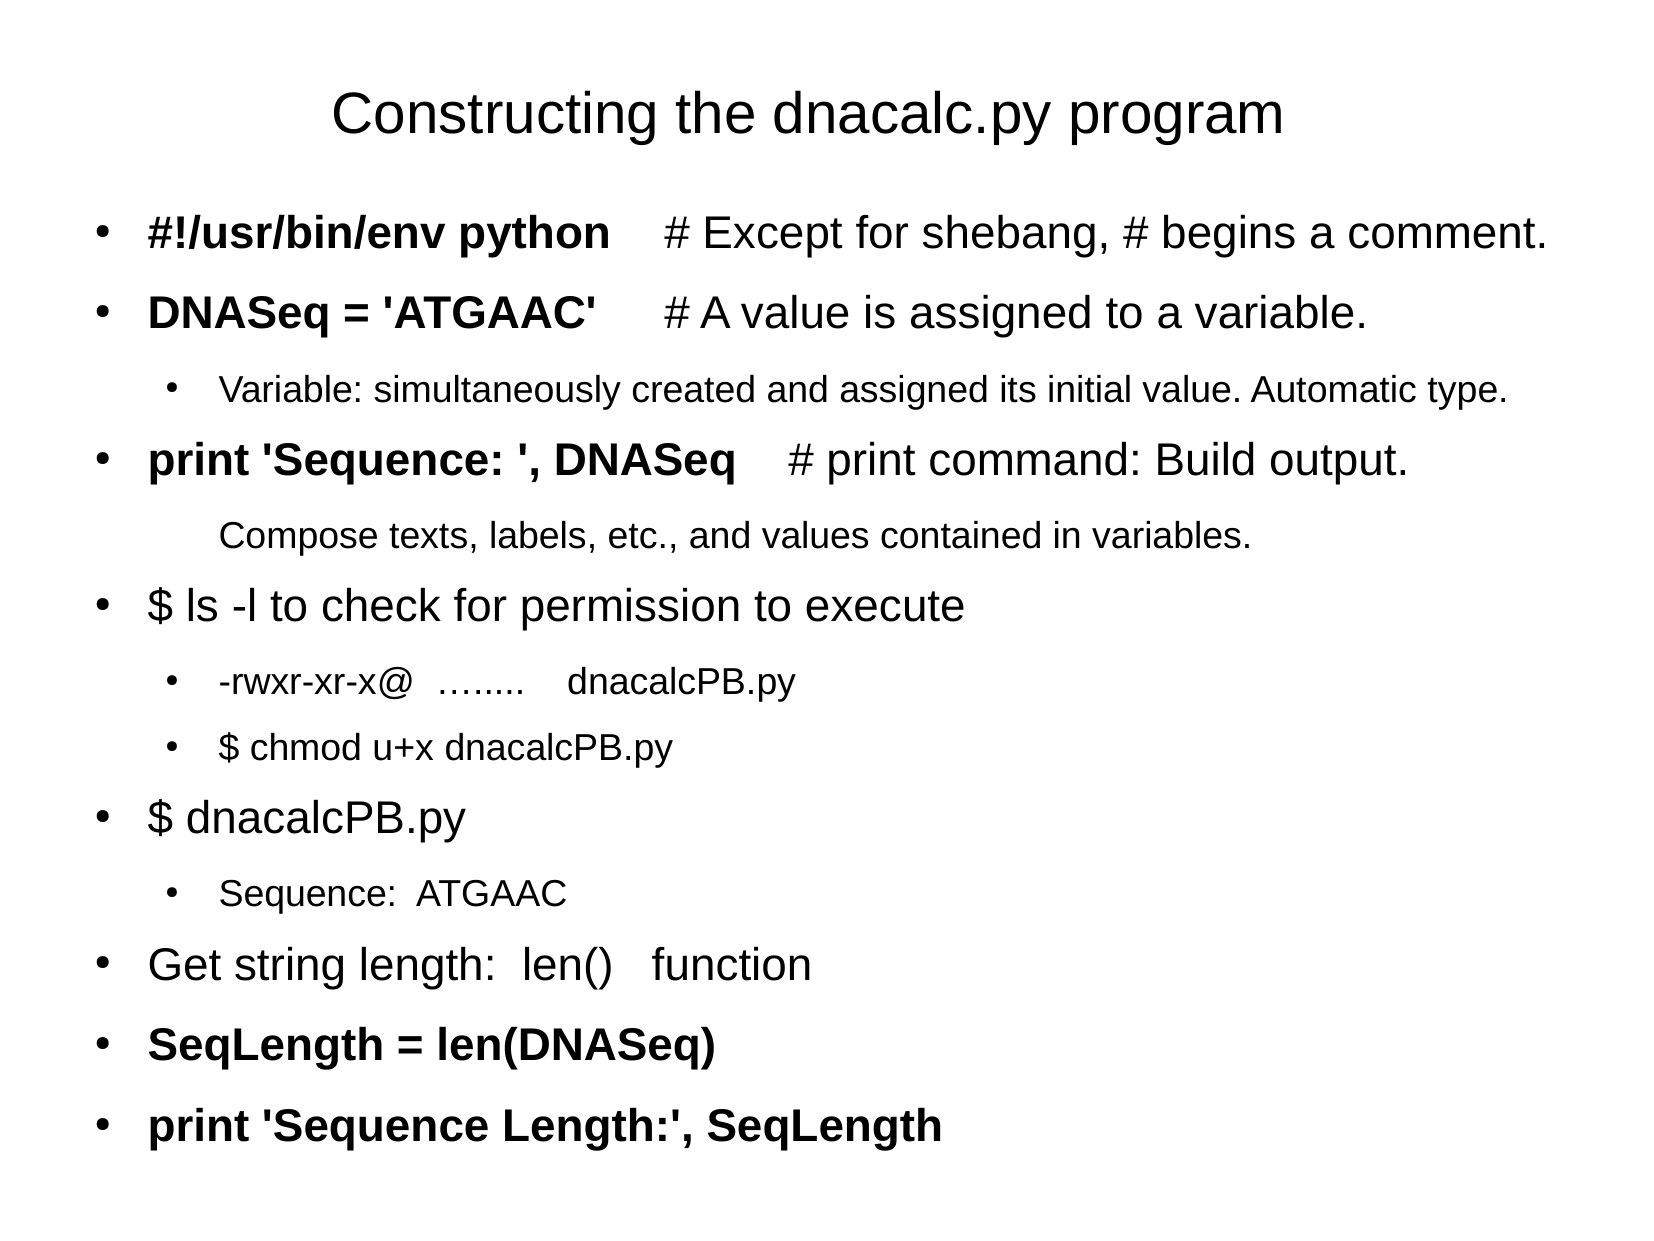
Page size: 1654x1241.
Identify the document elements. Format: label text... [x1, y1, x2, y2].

list #!/usr/bin/env python # Except for shebang, # begins a comment. DNASeq = 'ATGAAC' # A value is assigned to a variable. Variable: simultaneously created and assigned its initial value. Automatic type. print 'Sequence: ', DNASeq # print command: Build output. Compose texts, labels, etc., and values contained in variables. $ ls -l to check for permission to execute -rwxr-xr-x@ …..... dnacalcPB.py $ chmod u+x dnacalcPB.py $ dnacalcPB.py Sequence: ATGAAC Get string length: len() function SeqLength = len(DNASeq) print 'Sequence Length:', SeqLength [76, 206, 1565, 1152]
title Constructing the dnacalc.py program [82, 49, 1536, 178]
